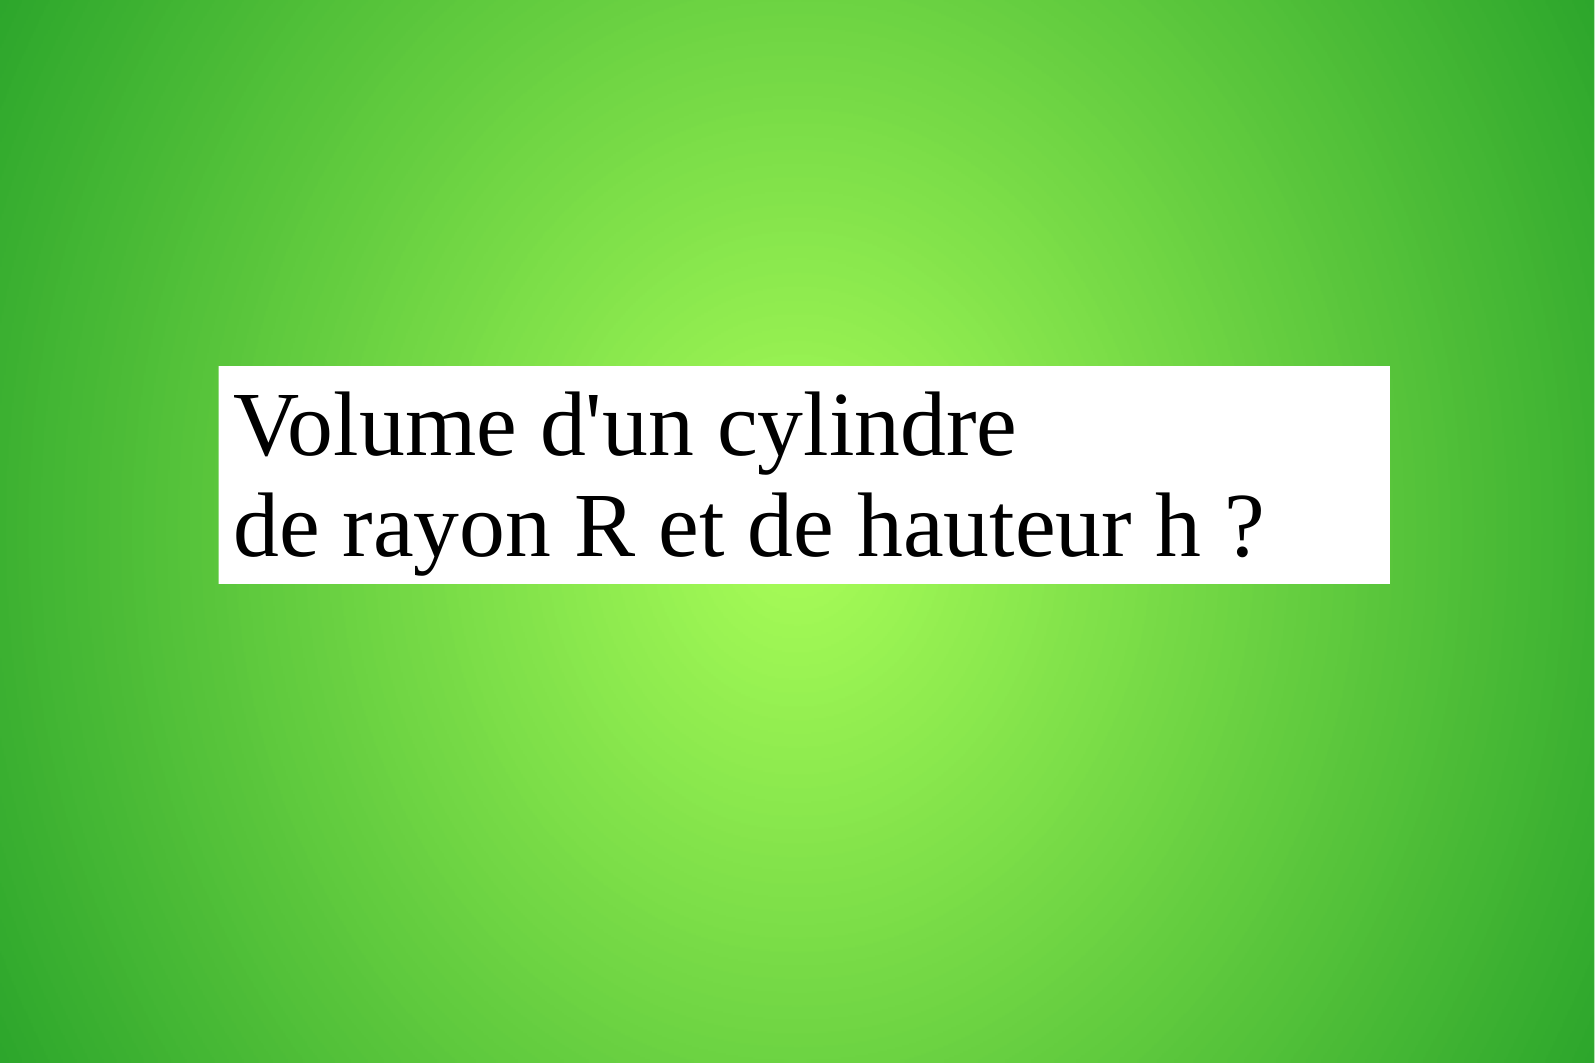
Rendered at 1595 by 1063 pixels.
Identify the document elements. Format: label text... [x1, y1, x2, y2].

text_box Volume d'un cylindre de rayon R et de hauteur h ? [218, 366, 1390, 584]
picture [0, 0, 1595, 1063]
